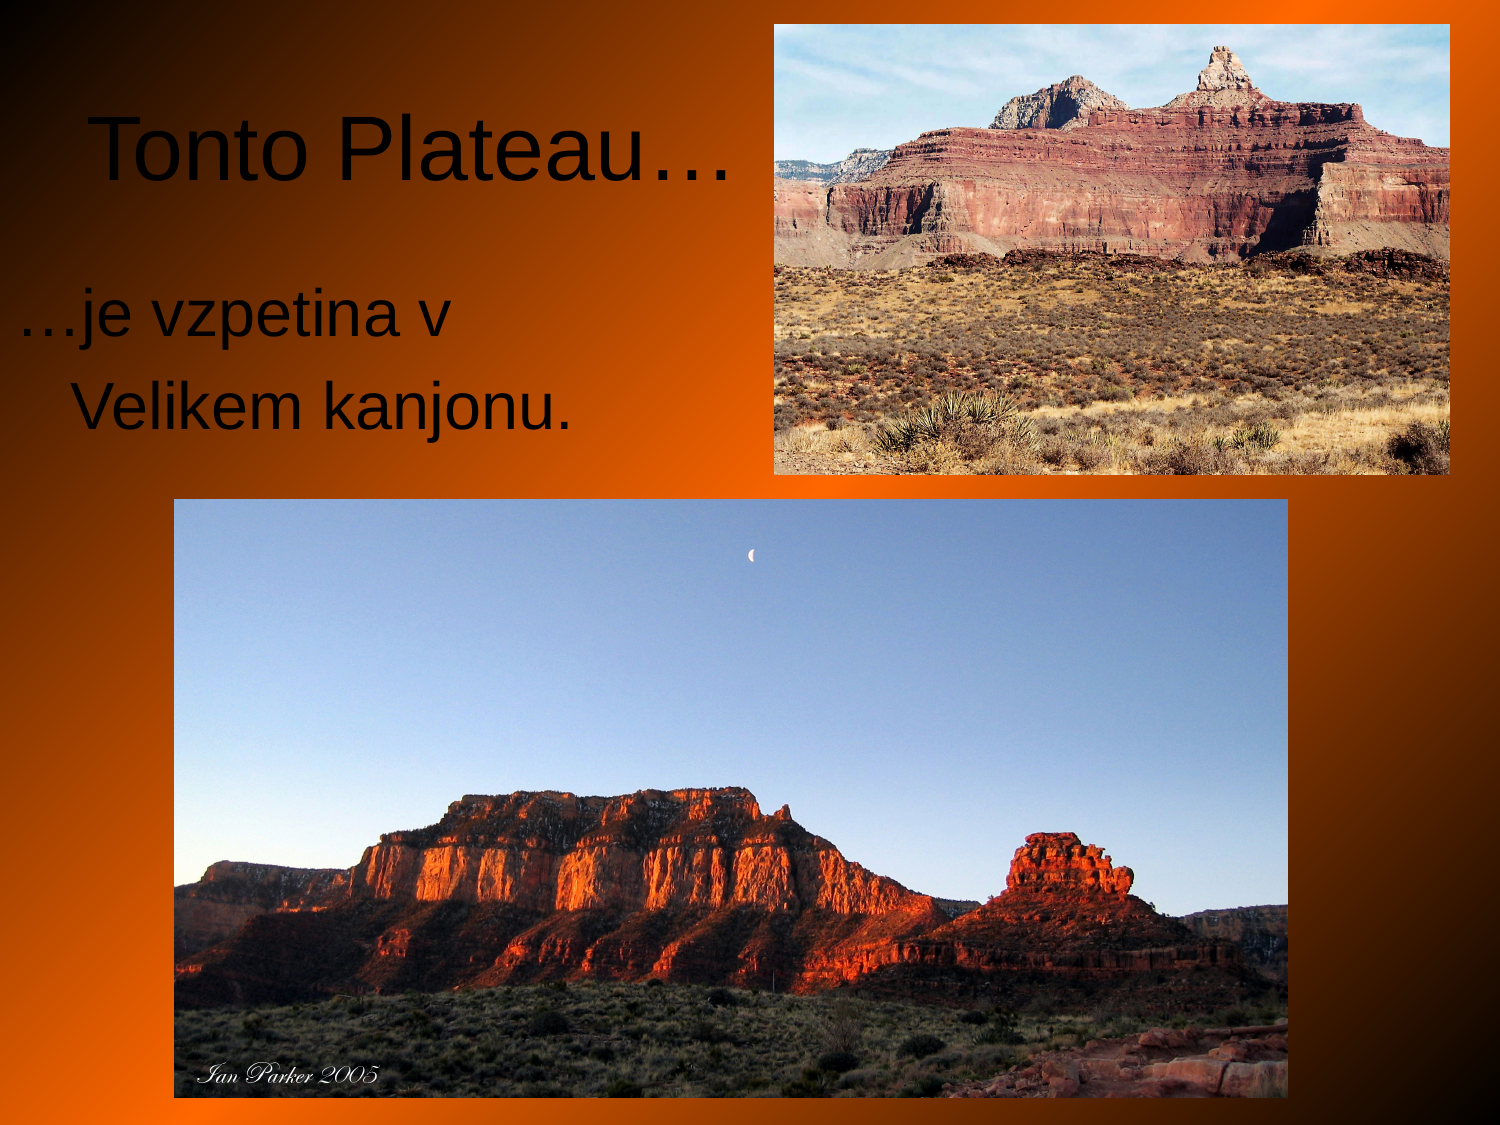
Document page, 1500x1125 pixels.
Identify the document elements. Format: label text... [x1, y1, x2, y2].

picture [774, 24, 1450, 475]
list …je vzpetina v Velikem kanjonu. [0, 262, 1350, 1005]
picture [174, 499, 1288, 1098]
title Tonto Plateau… [0, 50, 774, 238]
